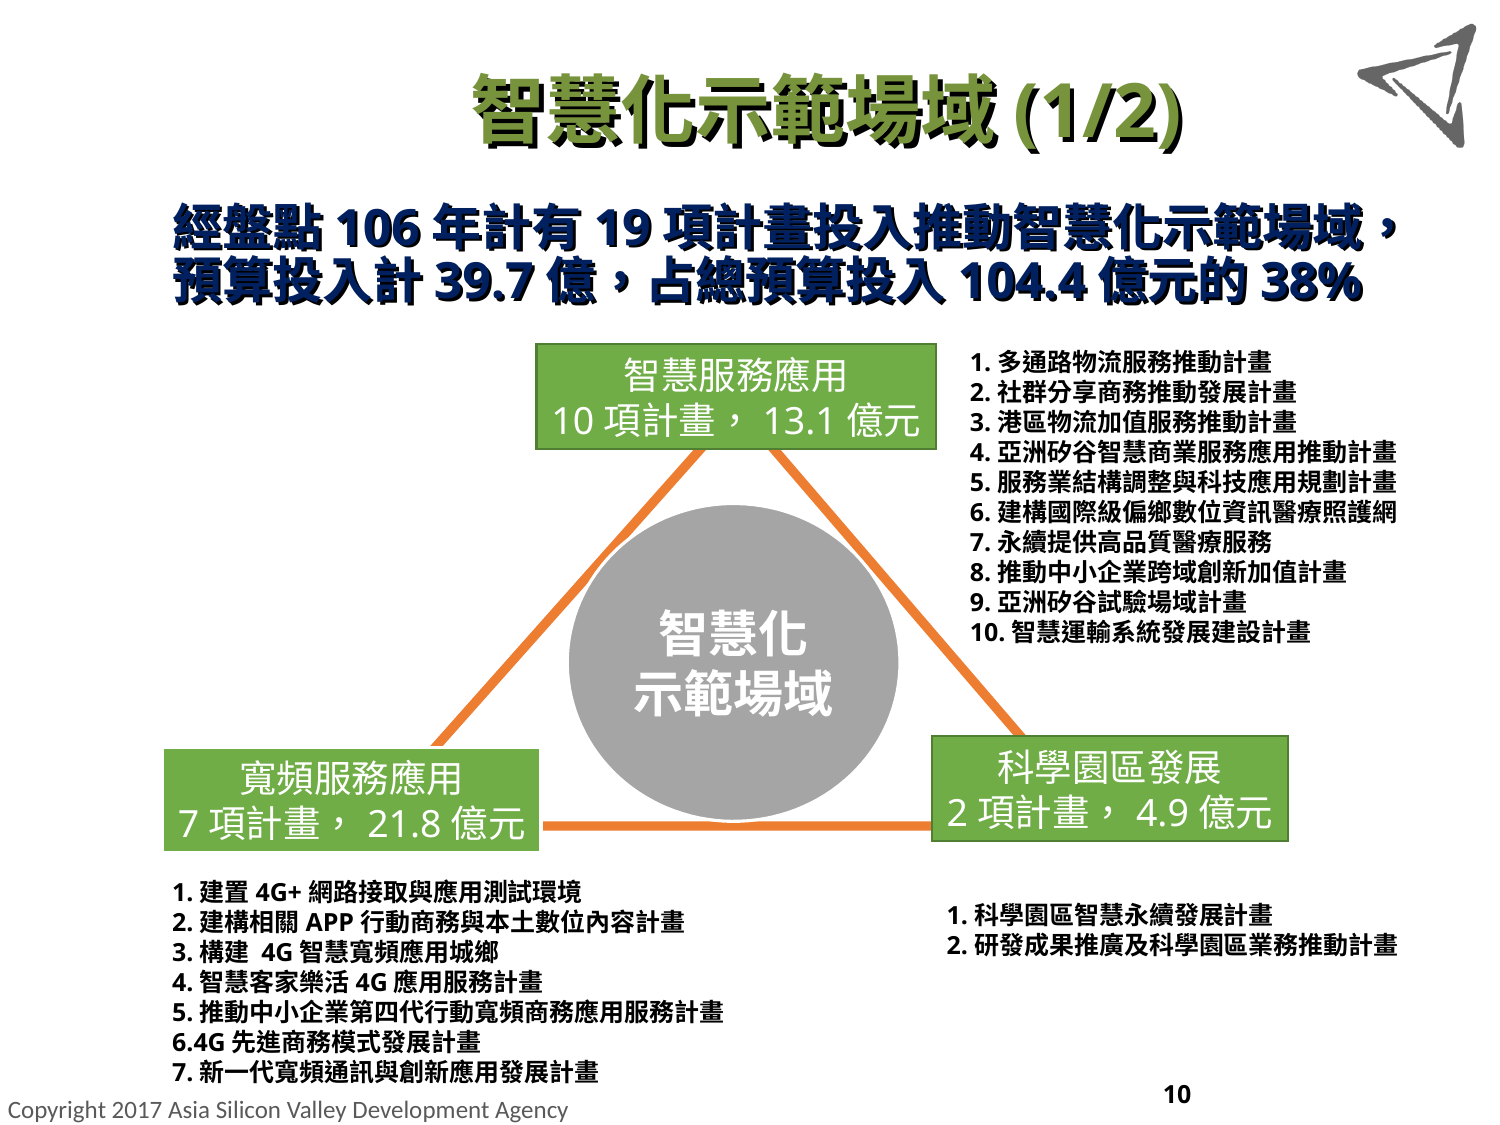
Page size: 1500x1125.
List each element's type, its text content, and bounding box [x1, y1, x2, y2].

text_box 10 [1147, 1065, 1498, 1125]
text_box 智慧化 示範場域 [567, 503, 901, 822]
text_box 寬頻服務應用 7項計畫，21.8億元 [163, 747, 541, 852]
text_box 科學園區發展 2項計畫，4.9億元 [932, 736, 1288, 841]
text_box 1.科學園區智慧永續發展計畫 2.研發成果推廣及科學園區業務推動計畫 [932, 861, 1461, 999]
text_box 智慧服務應用 10項計畫，13.1億元 [537, 344, 936, 449]
text_box 1.多通路物流服務推動計畫 2.社群分享商務推動發展計畫 3.港區物流加值服務推動計畫 4.亞洲矽谷智慧商業服務應用推動計畫 5.服務業結構調整與科技應用規劃計畫 6.建構國際級偏鄉數位資訊醫療照護網 7.永續提供高品質醫療服務 8.推動中小企業跨域創新加值計畫 9.亞洲矽谷試驗場域計畫 10.智慧運輸系統發展建設計畫 [955, 339, 1423, 642]
text_box 1.建置4G+網路接取與應用測試環境 2.建構相關APP行動商務與本土數位內容計畫 3.構建 4G智慧寬頻應用城鄉 4.智慧客家樂活4G應用服務計畫 5.推動中小企業第四代行動寬頻商務應用服務計畫 6.4G先進商務模式發展計畫 7.新一代寬頻通訊與創新應用發展計畫 [157, 861, 745, 1102]
title 智慧化示範場域(1/2) [93, 17, 1500, 200]
text_box 經盤點106年計有19項計畫投入推動智慧化示範場域，預算投入計39.7億，占總預算投入104.4億元的38% [157, 194, 1441, 340]
text_box [435, 449, 1021, 827]
